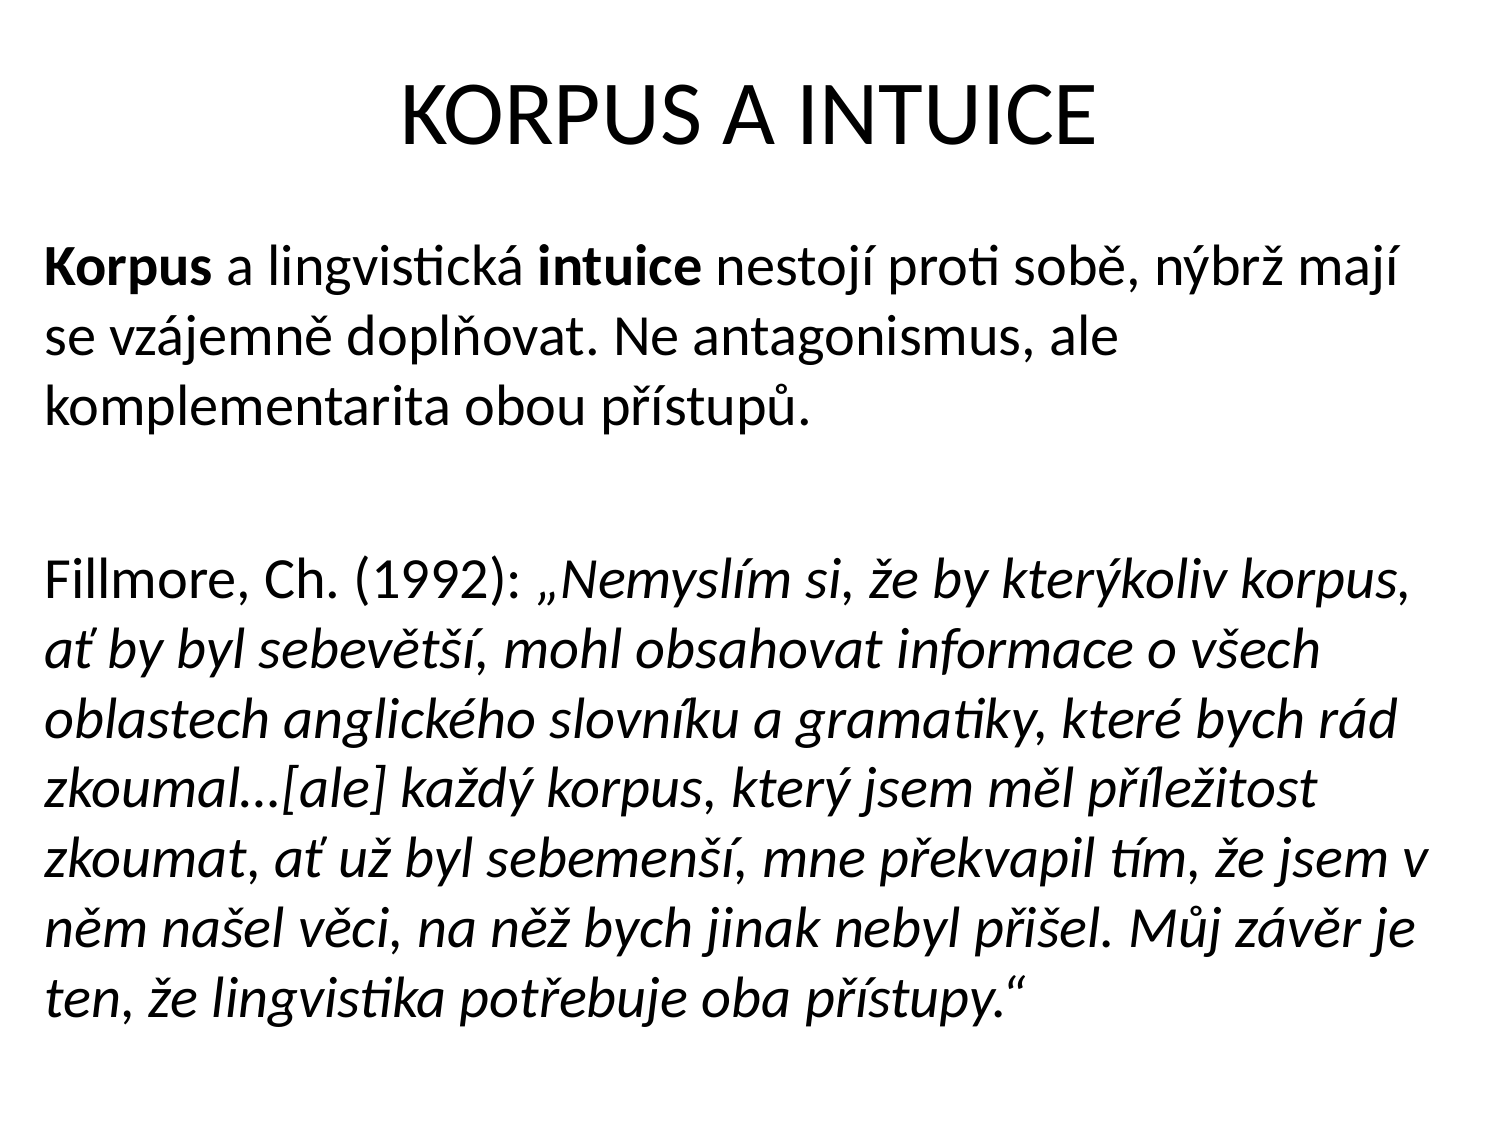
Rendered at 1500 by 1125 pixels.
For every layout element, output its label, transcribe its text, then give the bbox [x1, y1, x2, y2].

list Korpus a lingvistická intuice nestojí proti sobě, nýbrž mají se vzájemně doplňovat. Ne antagonismus, ale komplementarita obou přístupů. Fillmore, Ch. (1992): „Nemyslím si, že by kterýkoliv korpus, ať by byl sebevětší, mohl obsahovat informace o všech oblastech anglického slovníku a gramatiky, které bych rád zkoumal…[ale] každý korpus, který jsem měl příležitost zkoumat, ať už byl sebemenší, mne překvapil tím, že jsem v něm našel věci, na něž bych jinak nebyl přišel. Můj závěr je ten, že lingvistika potřebuje oba přístupy.“ [29, 219, 1471, 1106]
title KORPUS A INTUICE [75, 45, 1426, 161]
